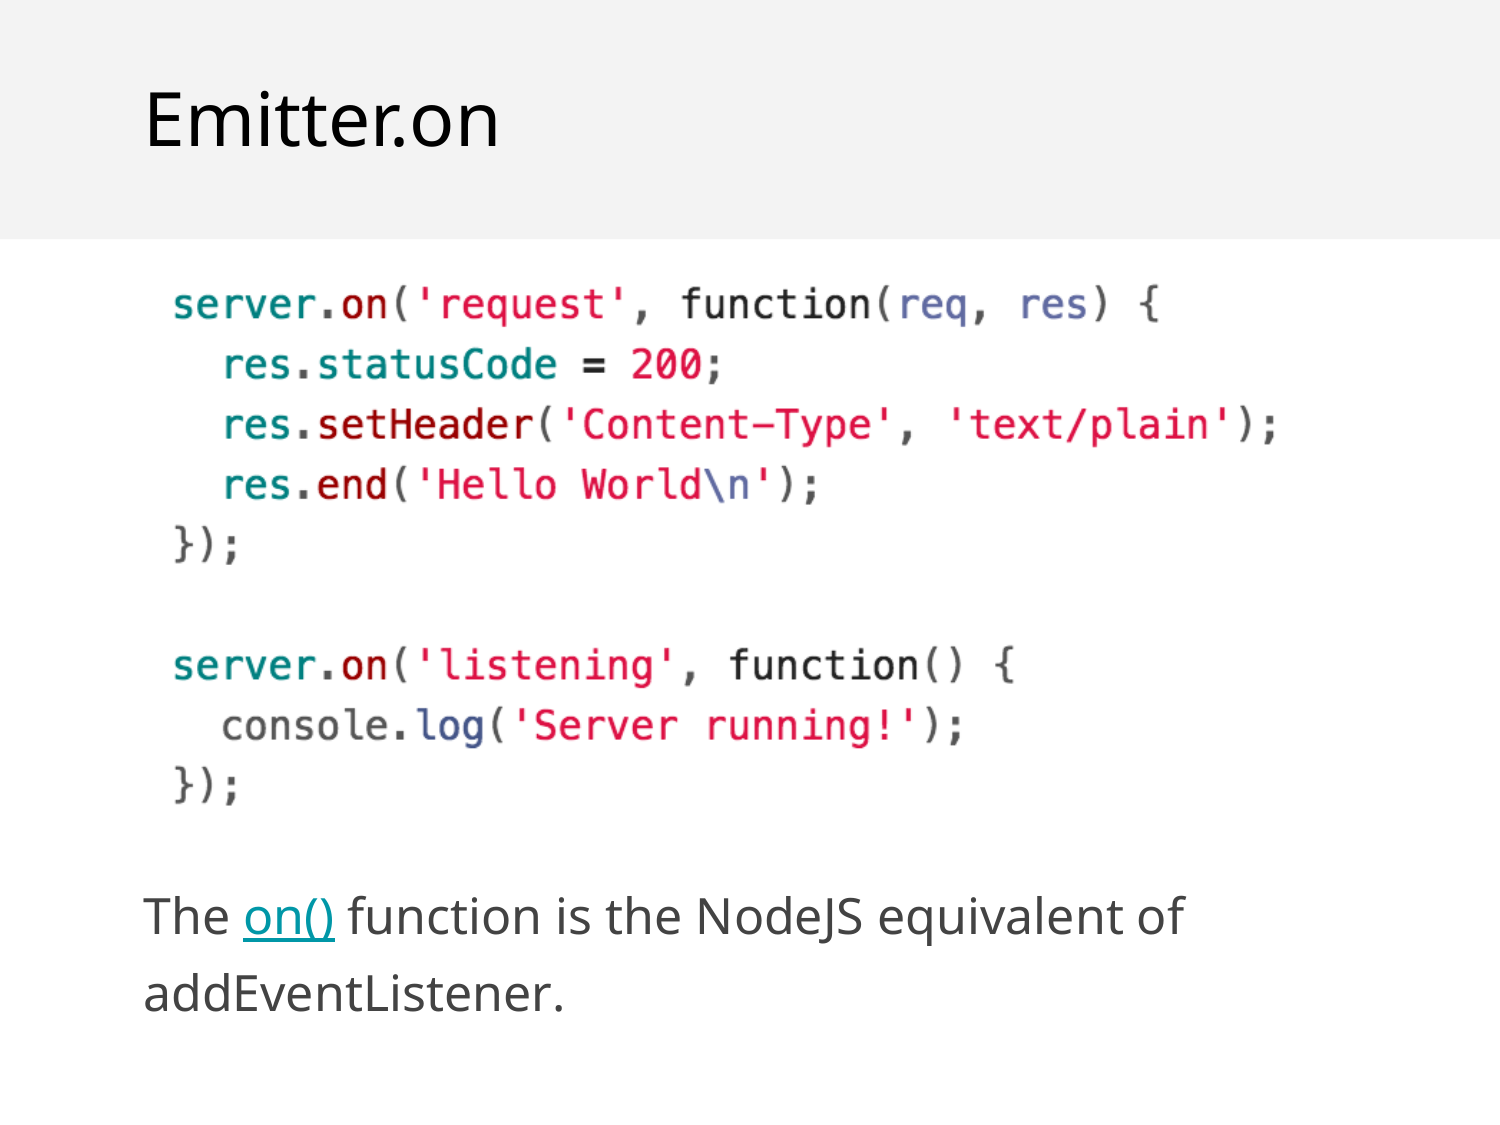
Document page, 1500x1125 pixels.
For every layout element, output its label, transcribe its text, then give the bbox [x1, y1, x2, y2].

title Emitter.on [128, 56, 1372, 183]
list The on() function is the NodeJS equivalent of addEventListener. [128, 859, 1372, 1027]
picture [143, 257, 1315, 846]
